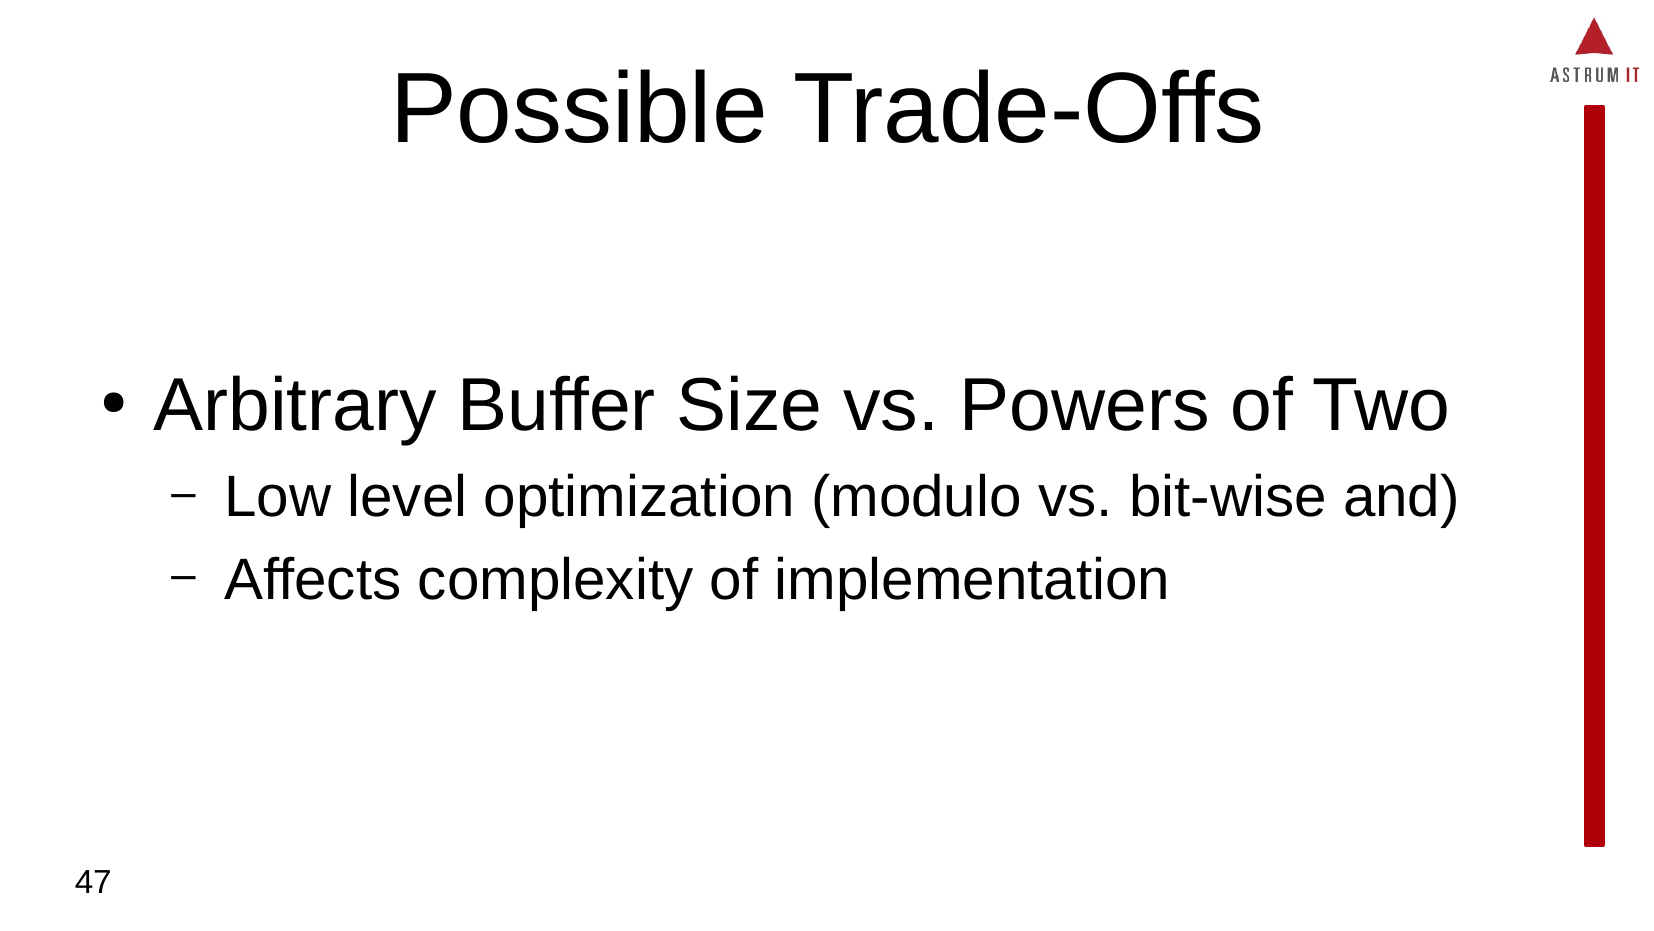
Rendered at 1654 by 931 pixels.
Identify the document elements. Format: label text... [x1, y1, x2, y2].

picture [1550, 17, 1639, 82]
list Arbitrary Buffer Size vs. Powers of Two Low level optimization (modulo vs. bit-wise and) Affects complexity of implementation [82, 217, 1571, 757]
title Possible Trade-Offs [114, 30, 1541, 186]
